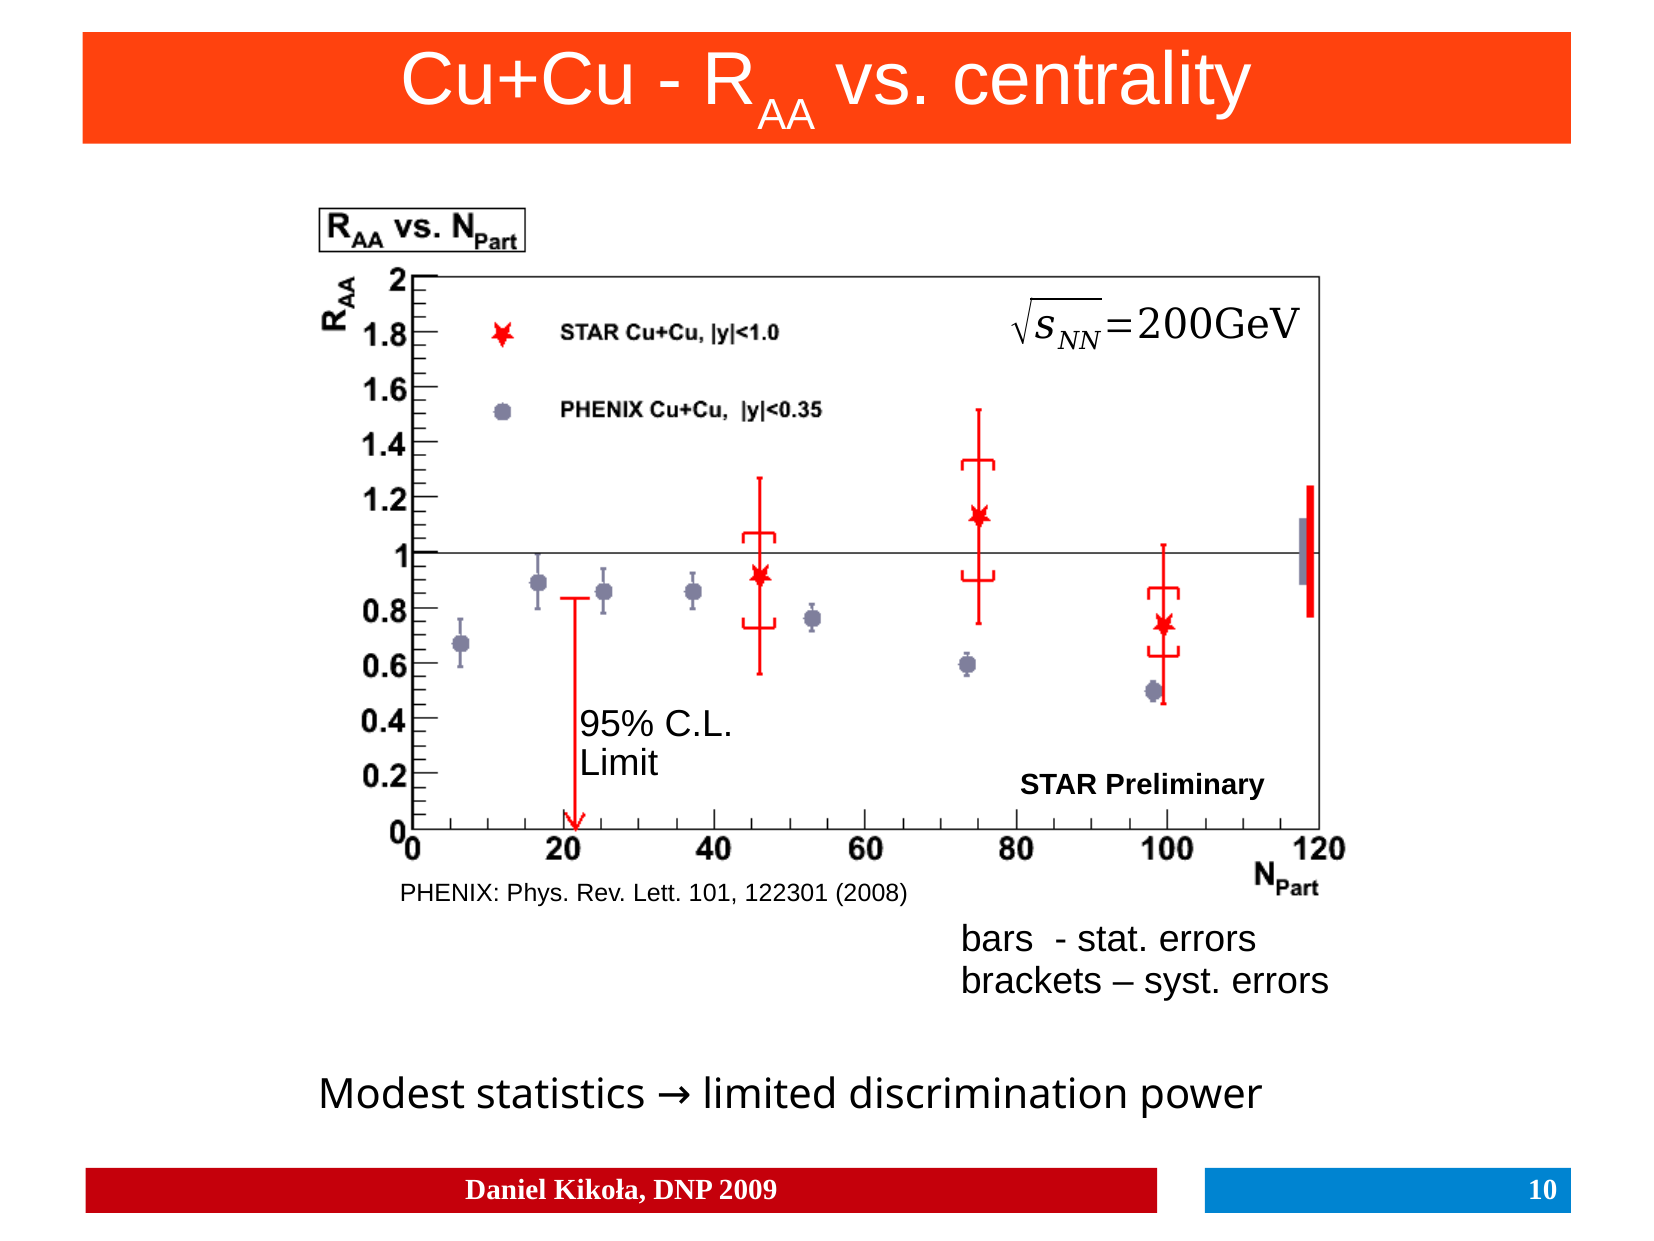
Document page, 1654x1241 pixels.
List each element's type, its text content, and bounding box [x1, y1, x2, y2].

text_box Modest statistics → limited discrimination power [303, 1056, 1340, 1122]
text_box 95% C.L. Limit [564, 697, 758, 741]
title Cu+Cu - RAA vs. centrality [82, 32, 1571, 144]
text_box STAR Preliminary [1005, 762, 1298, 806]
text_box bars - stat. errors brackets – syst. errors [946, 910, 1345, 1010]
text_box PHENIX: Phys. Rev. Lett. 101, 122301 (2008) [385, 871, 936, 943]
chart [1002, 296, 1311, 356]
picture [310, 205, 1347, 906]
